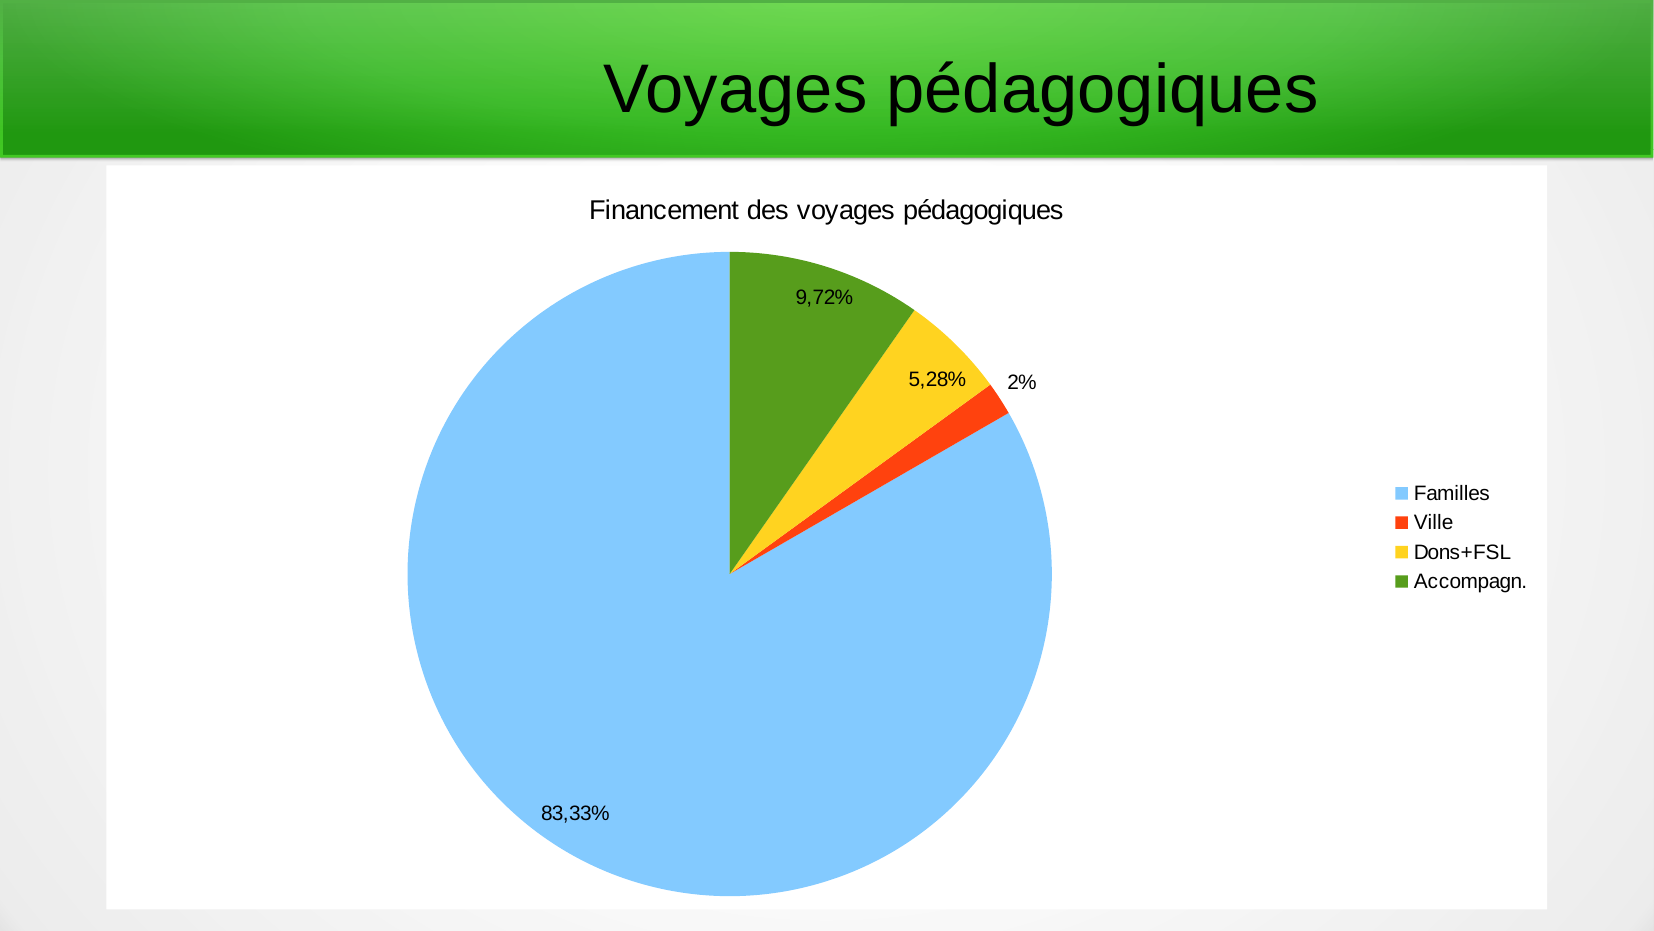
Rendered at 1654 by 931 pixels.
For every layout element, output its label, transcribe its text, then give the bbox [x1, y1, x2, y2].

chart [106, 165, 1548, 910]
title Voyages pédagogiques [82, 11, 1571, 166]
